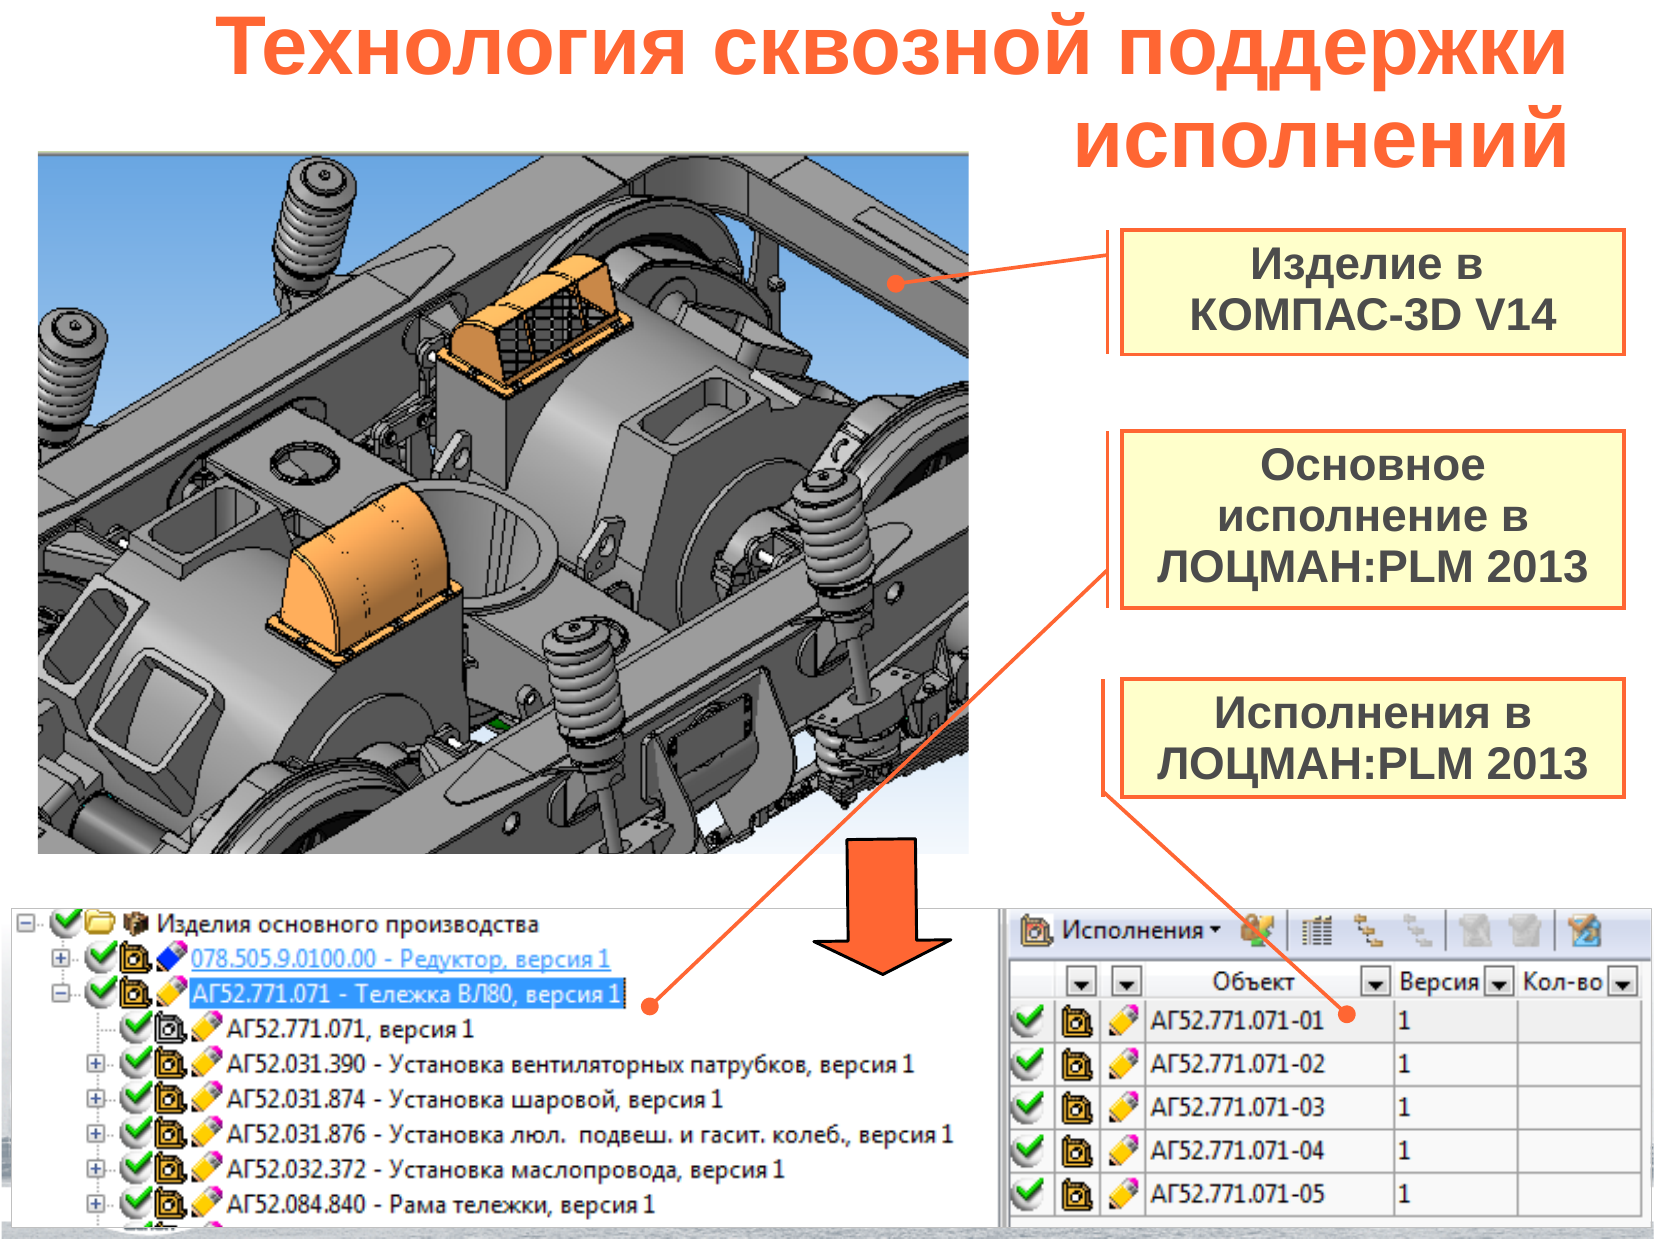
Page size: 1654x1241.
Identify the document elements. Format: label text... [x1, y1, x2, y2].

text_box Изделие в КОМПАС-3D V14 [1122, 230, 1624, 354]
picture [1, 0, 1654, 1239]
text_box Основное исполнение в ЛОЦМАН:PLM 2013 [1122, 431, 1624, 608]
title Технология сквозной поддержки исполнений [82, 0, 1571, 186]
text_box Исполнения в ЛОЦМАН:PLM 2013 [1122, 679, 1624, 797]
text_box [813, 838, 951, 975]
